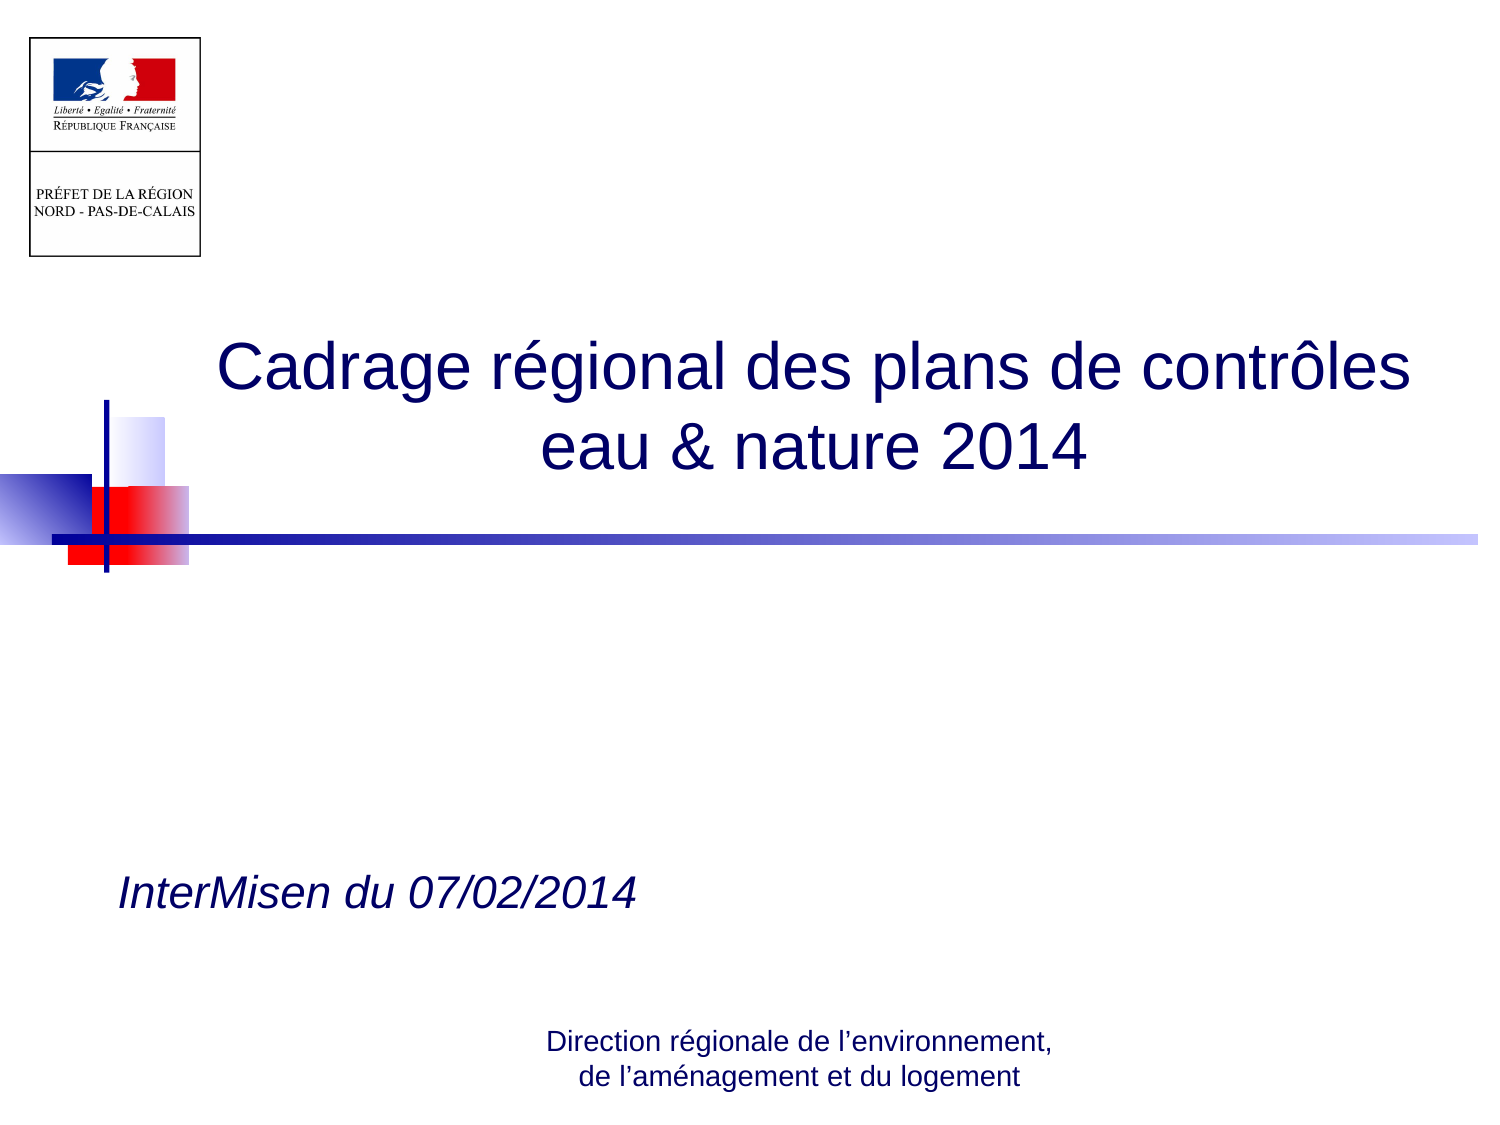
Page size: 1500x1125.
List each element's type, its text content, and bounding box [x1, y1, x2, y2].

title Cadrage régional des plans de contrôles eau & nature 2014 [177, 234, 1453, 651]
subtitle InterMisen du 07/02/2014 [0, 745, 903, 1034]
picture [29, 37, 201, 257]
